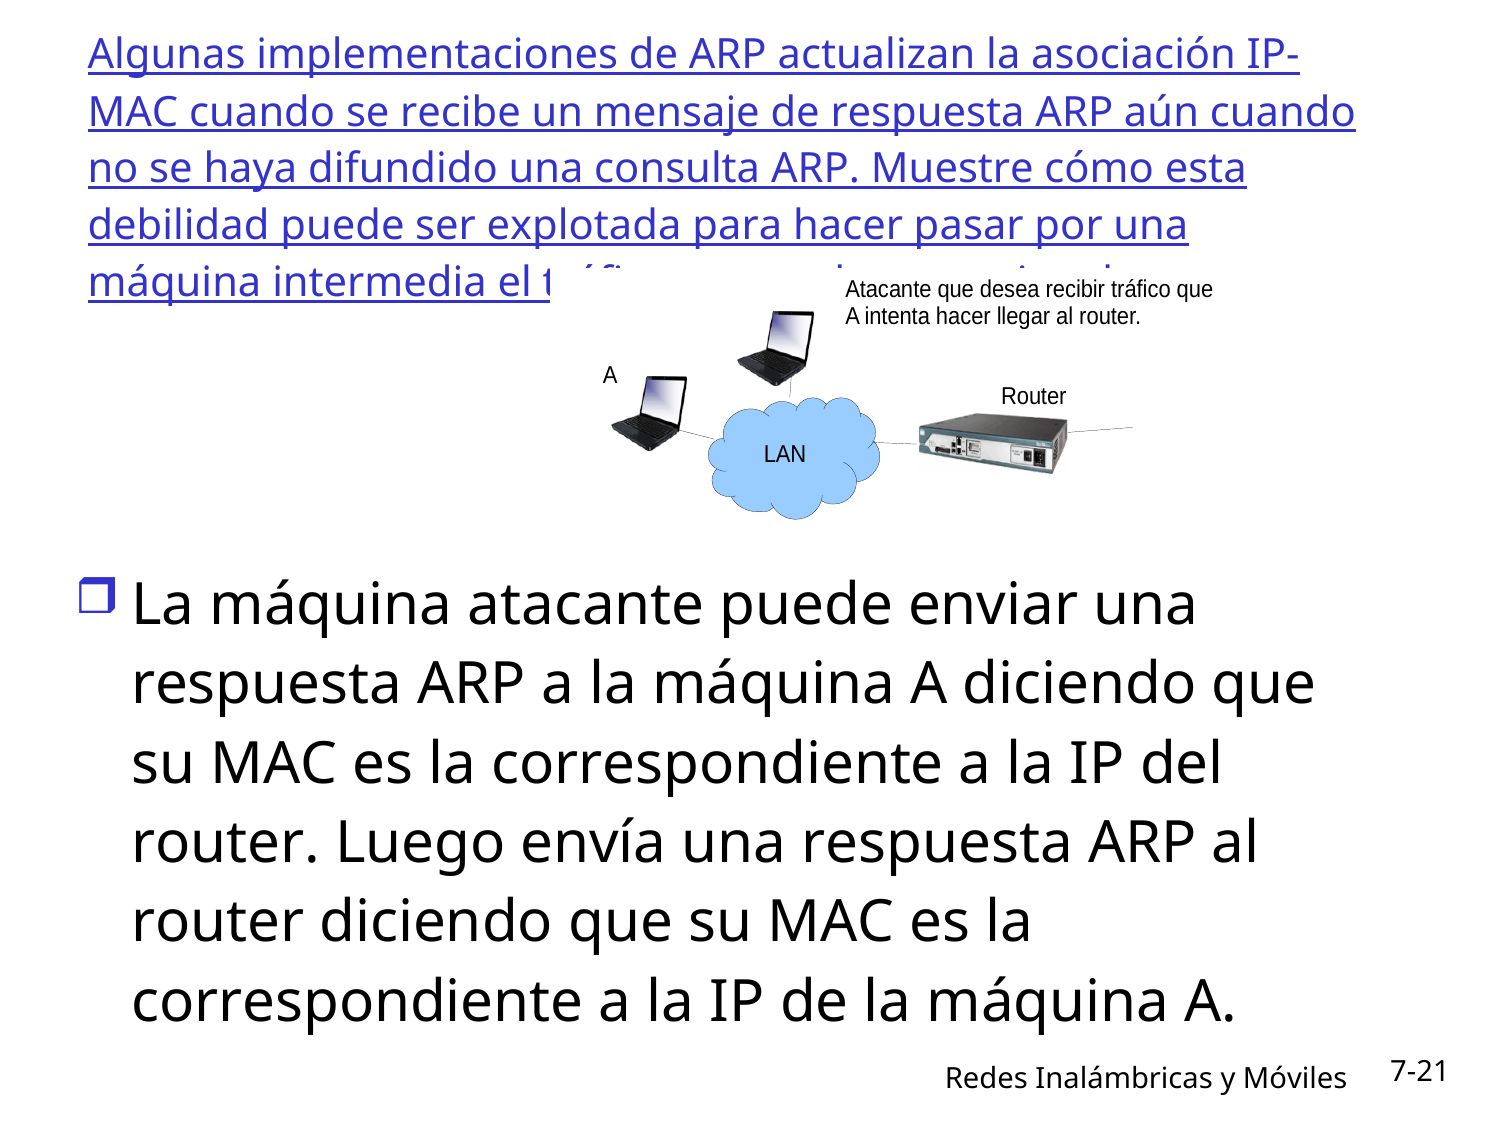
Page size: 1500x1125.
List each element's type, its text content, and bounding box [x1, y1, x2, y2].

list La máquina atacante puede enviar una respuesta ARP a la máquina A diciendo que su MAC es la correspondiente a la IP del router. Luego envía una respuesta ARP al router diciendo que su MAC es la correspondiente a la IP de la máquina A. [75, 562, 1351, 976]
title Algunas implementaciones de ARP actualizan la asociación IP-MAC cuando se recibe un mensaje de respuesta ARP aún cuando no se haya difundido una consulta ARP. Muestre cómo esta debilidad puede ser explotada para hacer pasar por una máquina intermedia el tráfico que se desea enviar al router. [87, 19, 1363, 314]
chart [550, 268, 1337, 572]
